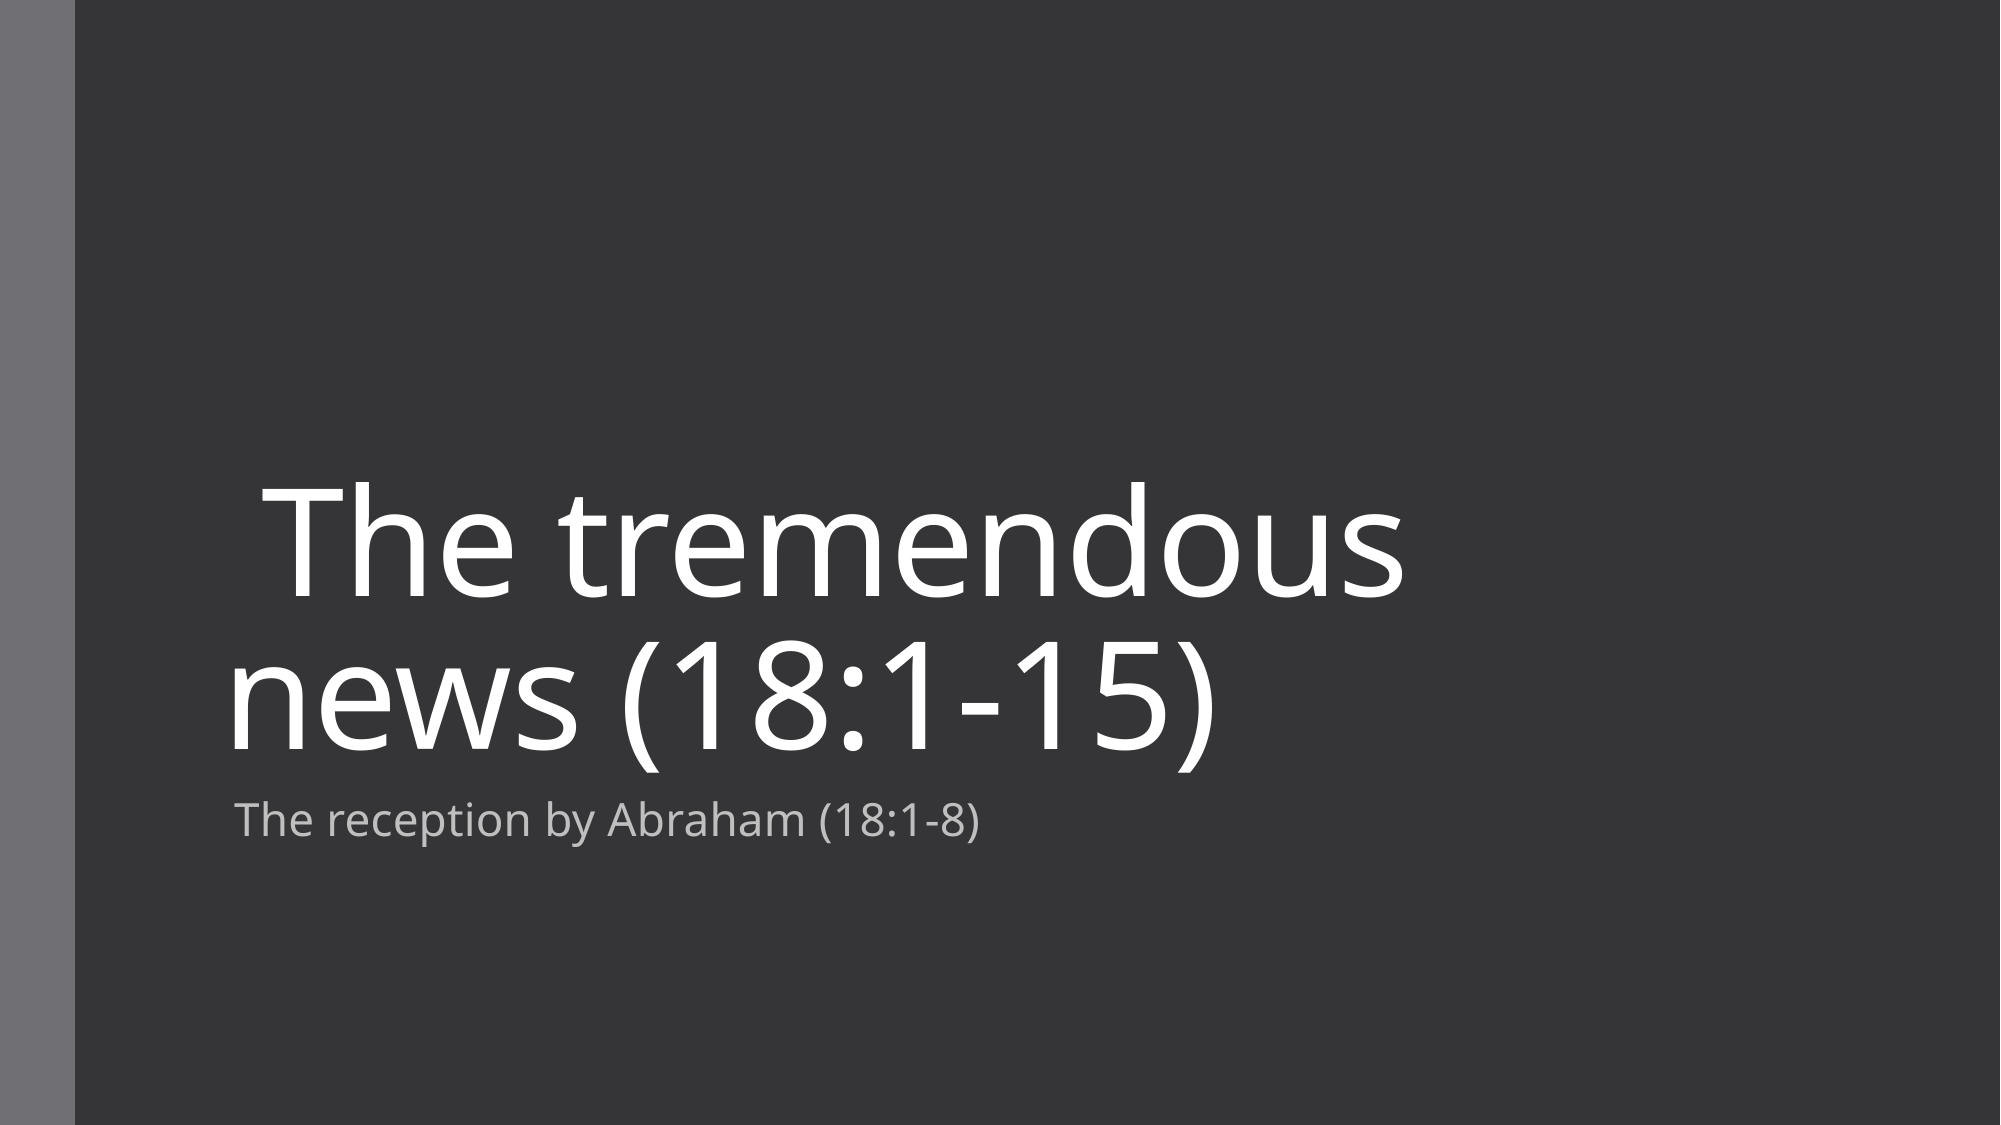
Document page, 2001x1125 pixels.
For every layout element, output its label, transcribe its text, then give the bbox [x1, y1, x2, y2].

title The tremendous news (18:1-15) [206, 124, 1752, 787]
subtitle The reception by Abraham (18:1-8) [206, 787, 1752, 1066]
